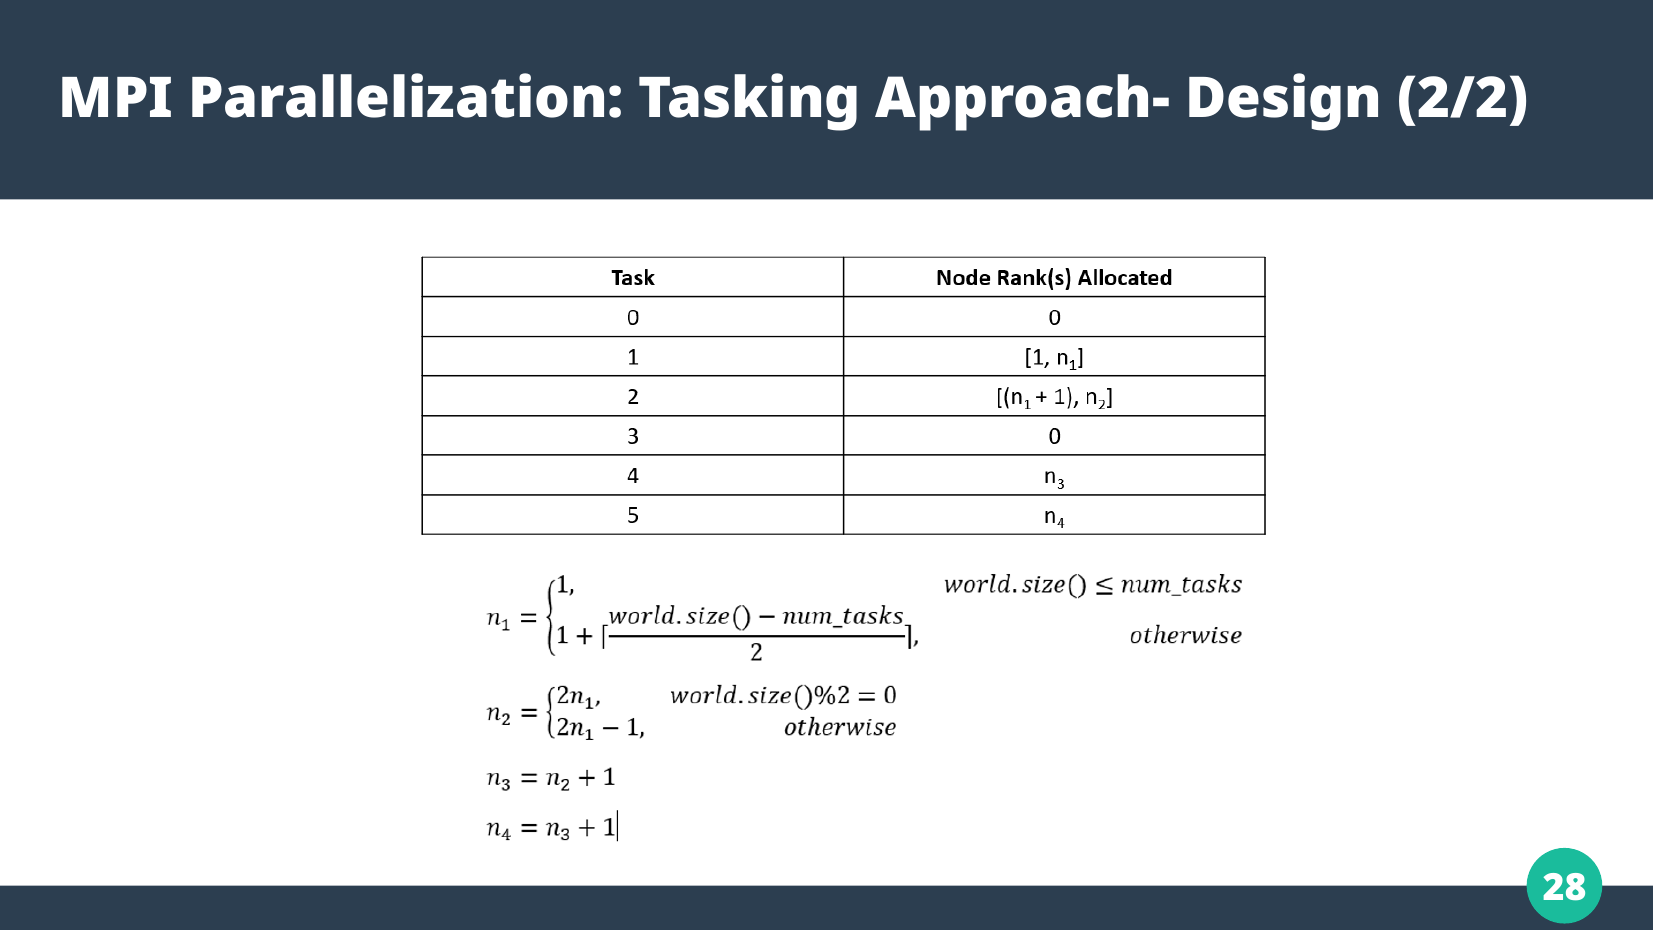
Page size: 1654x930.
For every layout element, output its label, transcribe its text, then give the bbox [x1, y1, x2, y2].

picture [375, 222, 1351, 863]
title MPI Parallelization: Tasking Approach- Design (2/2) [58, 36, 1651, 156]
